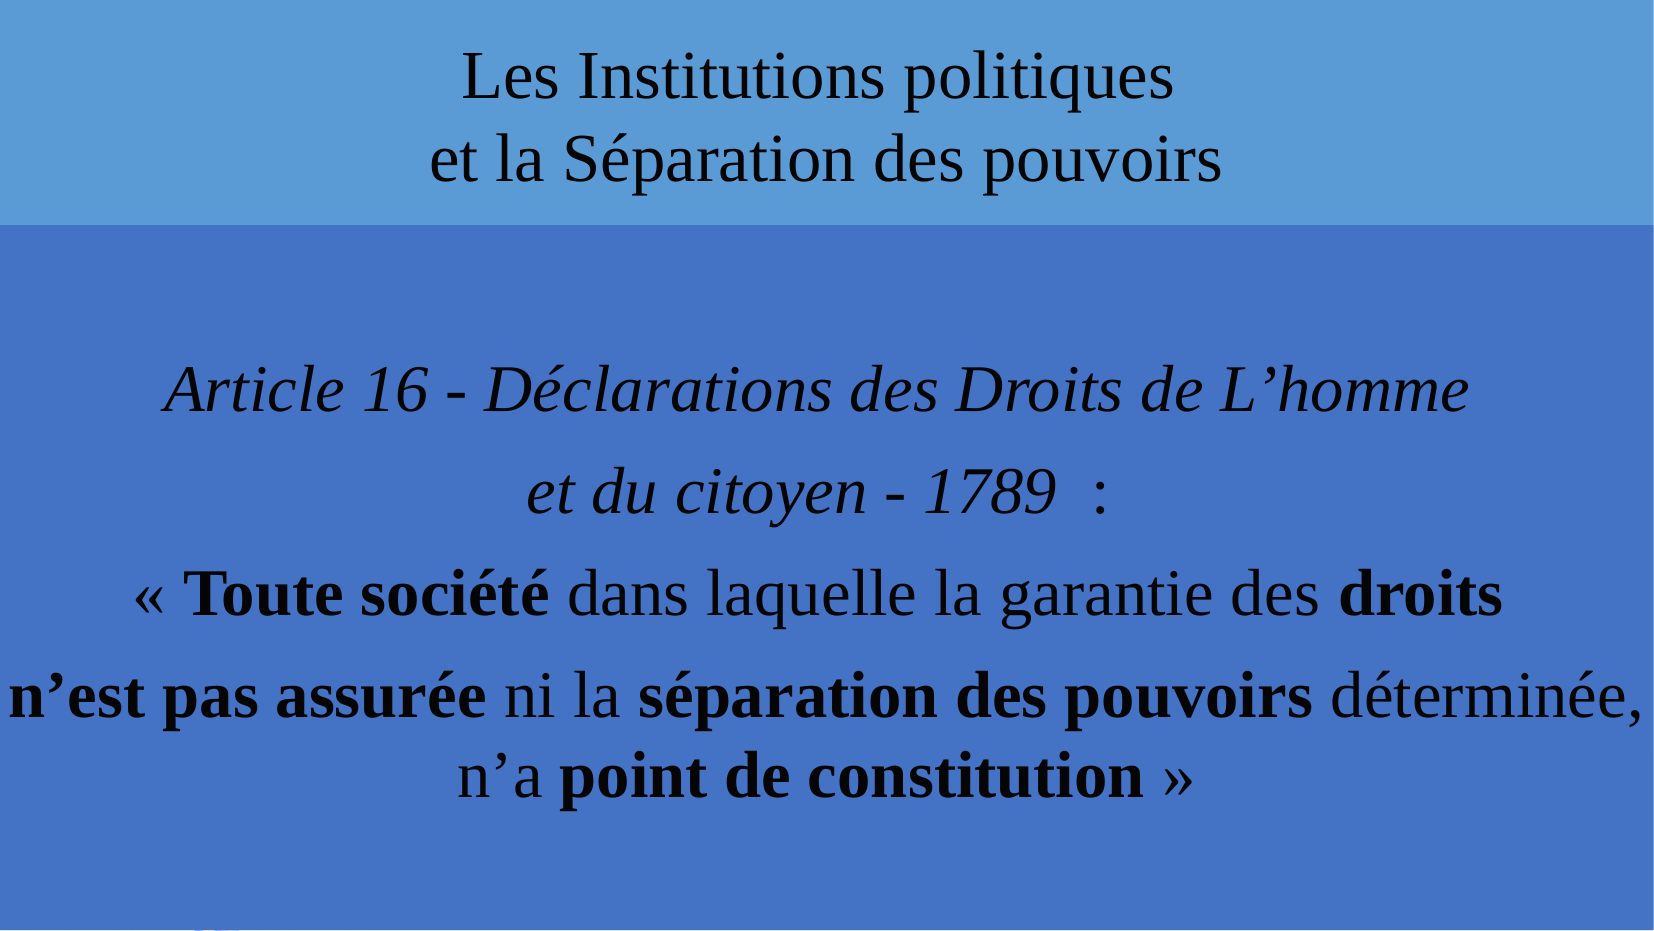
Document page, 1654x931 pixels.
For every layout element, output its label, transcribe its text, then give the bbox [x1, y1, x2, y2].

subtitle Article 16 - Déclarations des Droits de L’homme et du citoyen - 1789 : « Toute société dans laquelle la garantie des droits n’est pas assurée ni la séparation des pouvoirs déterminée, n’a point de constitution » [0, 225, 1654, 931]
title Les Institutions politiques et la Séparation des pouvoirs [0, 0, 1654, 225]
